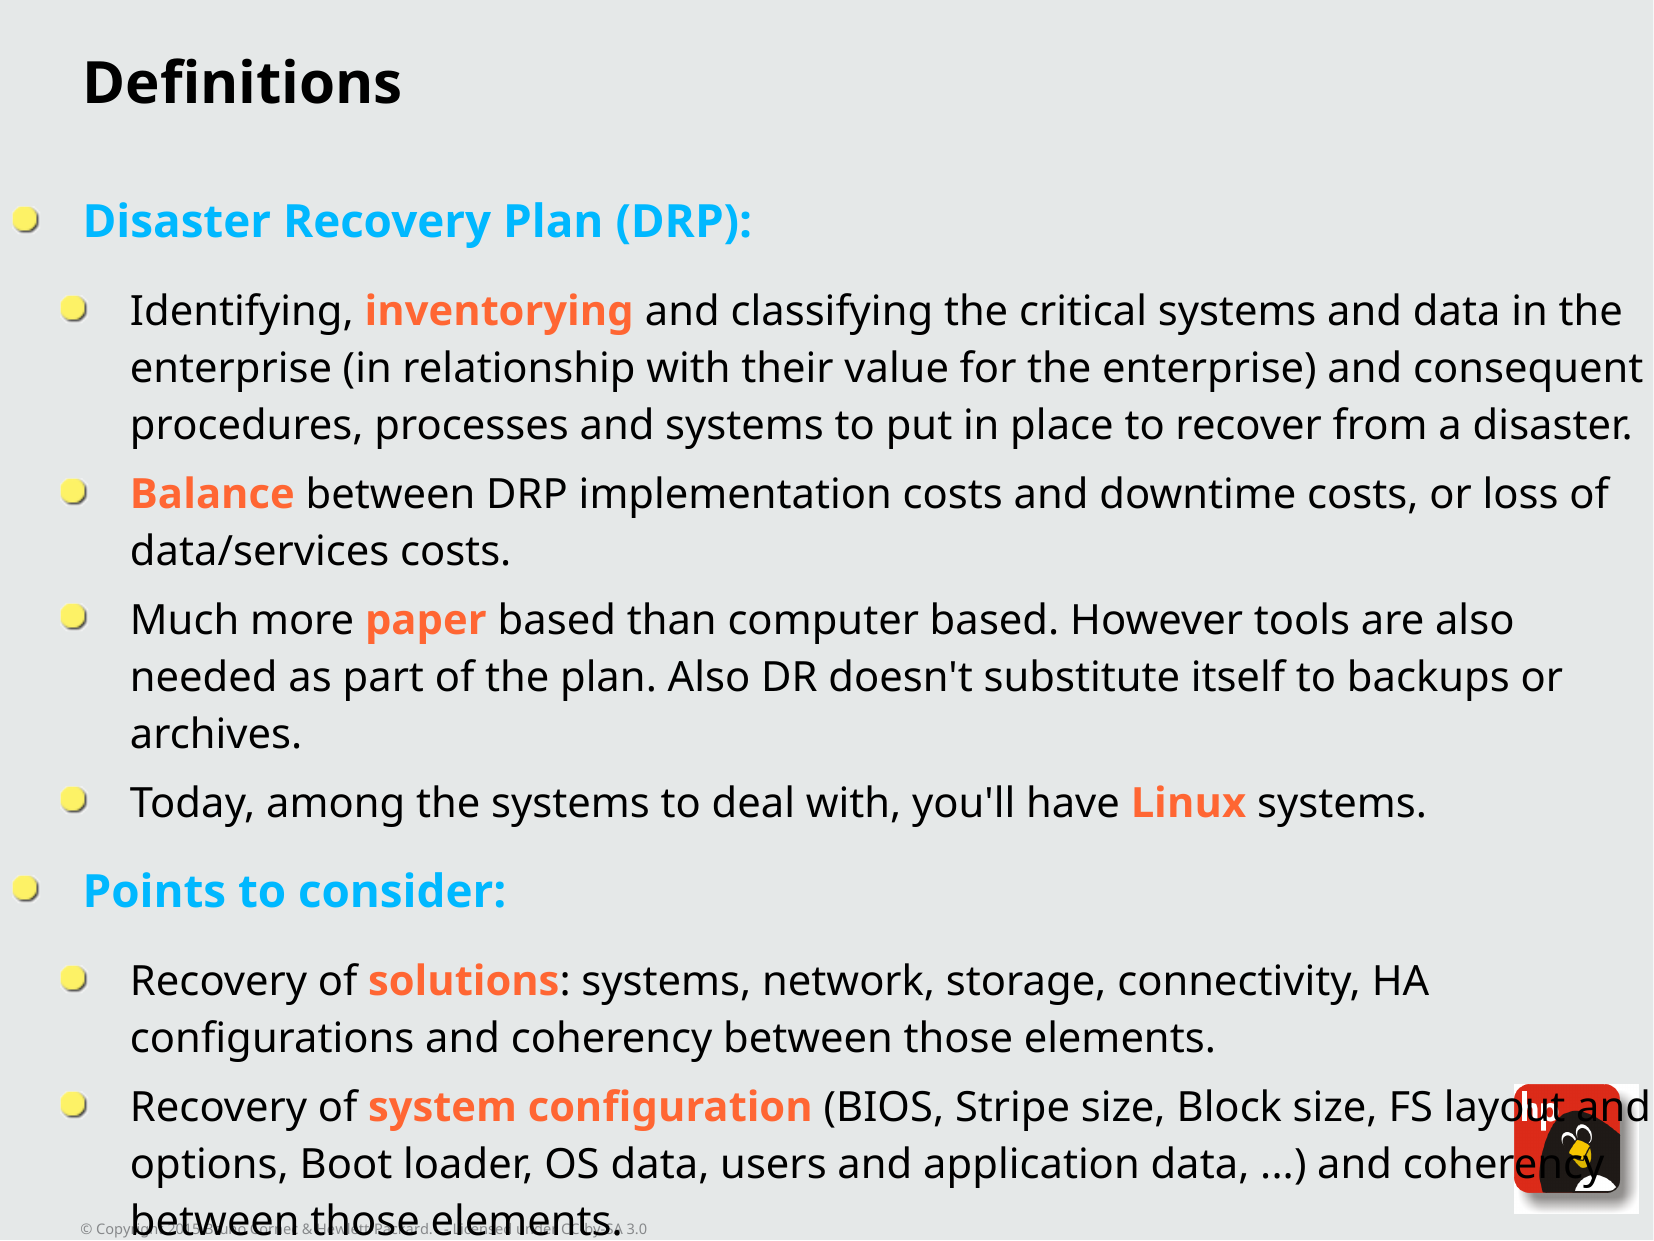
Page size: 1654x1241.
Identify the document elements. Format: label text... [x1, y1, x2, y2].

picture [1631, 1101, 1639, 1118]
picture [59, 1098, 90, 1121]
picture [1582, 1110, 1592, 1118]
title Definitions [82, 0, 1072, 188]
picture [1514, 1102, 1518, 1118]
list Disaster Recovery Plan (DRP): Identifying, inventorying and classifying the critical systems and data in the enterprise (in relationship with their value for the enterprise) and consequent procedures, processes and systems to put in place to recover from a disaster. Balance between DRP implementation costs and downtime costs, or loss of data/services costs. Much more paper based than computer based. However tools are also needed as part of the plan. Also DR doesn't substitute itself to backups or archives. Today, among the systems to deal with, you'll have Linux systems. Points to consider: Recovery of solutions: systems, network, storage, connectivity, HA configurations and coherency between those elements. Recovery of system configuration (BIOS, Stripe size, Block size, FS layout and options, Boot loader, OS data, users and application data, ...) and coherency between those elements. [0, 188, 1654, 1098]
picture [1514, 1098, 1639, 1214]
